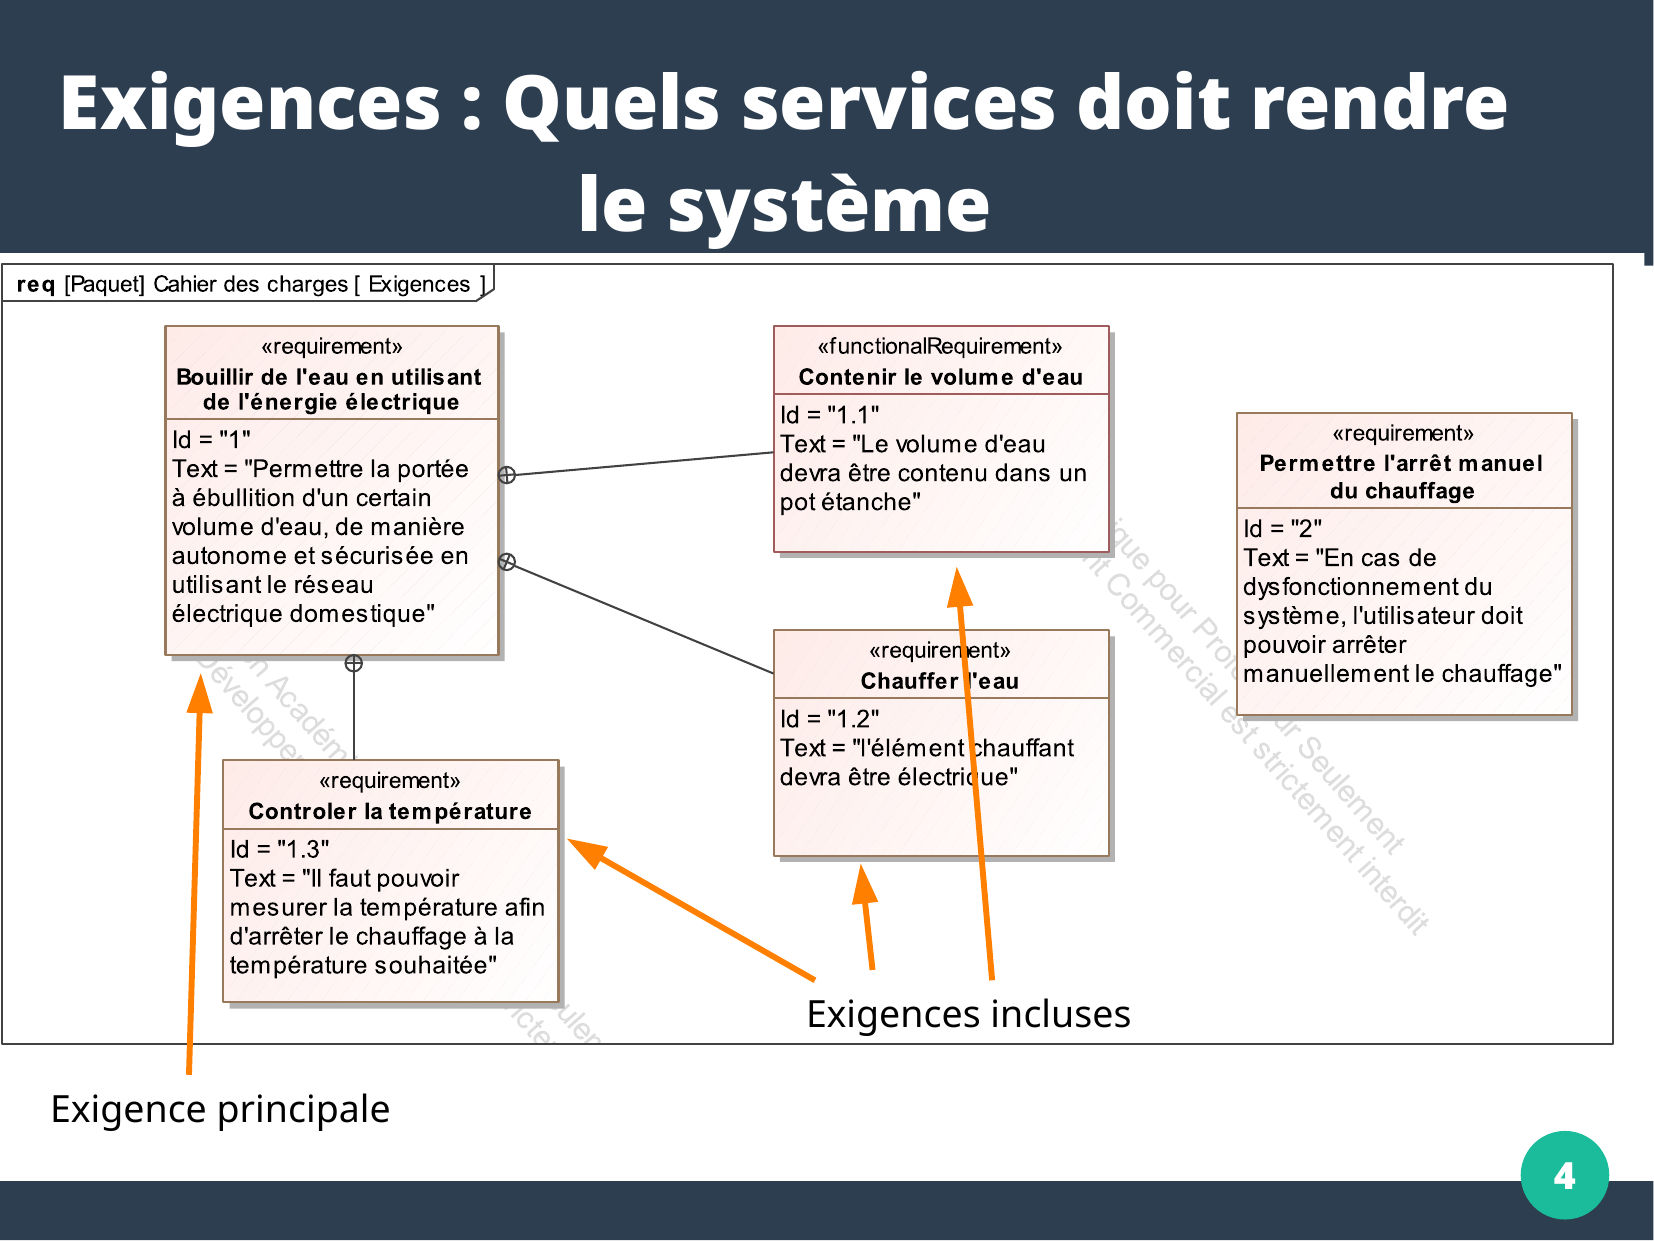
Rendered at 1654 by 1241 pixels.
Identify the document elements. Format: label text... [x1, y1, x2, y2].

text_box Exigence principale [35, 1074, 497, 1134]
title Exigences : Quels services doit rendre le système [59, 49, 1595, 207]
text_box Exigences incluses [791, 980, 1252, 1039]
picture [0, 253, 1645, 1075]
